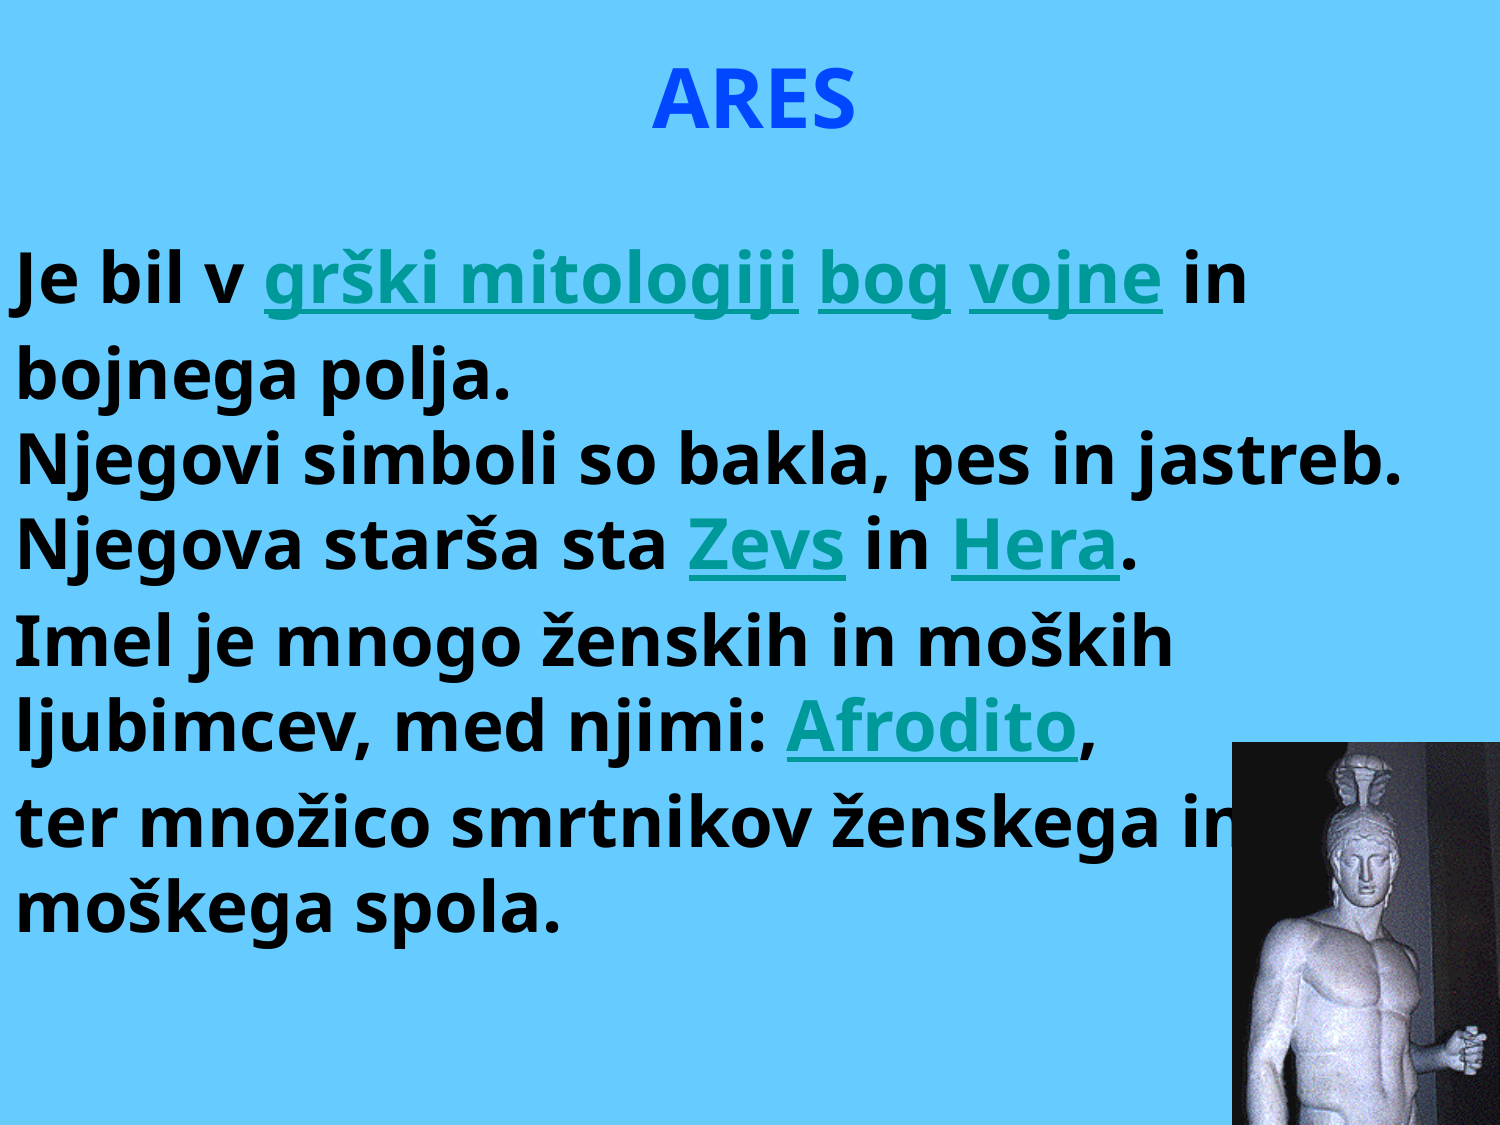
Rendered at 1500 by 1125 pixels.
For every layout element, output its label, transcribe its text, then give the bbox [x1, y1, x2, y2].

picture [1232, 742, 1500, 1125]
text_box Je bil v grški mitologiji bog vojne in bojnega polja. Njegovi simboli so bakla, pes in jastreb. Njegova starša sta Zevs in Hera. Imel je mnogo ženskih in moških ljubimcev, med njimi: Afrodito, ter množico smrtnikov ženskega in moškega spola. [0, 225, 1500, 955]
text_box ARES [637, 37, 861, 154]
